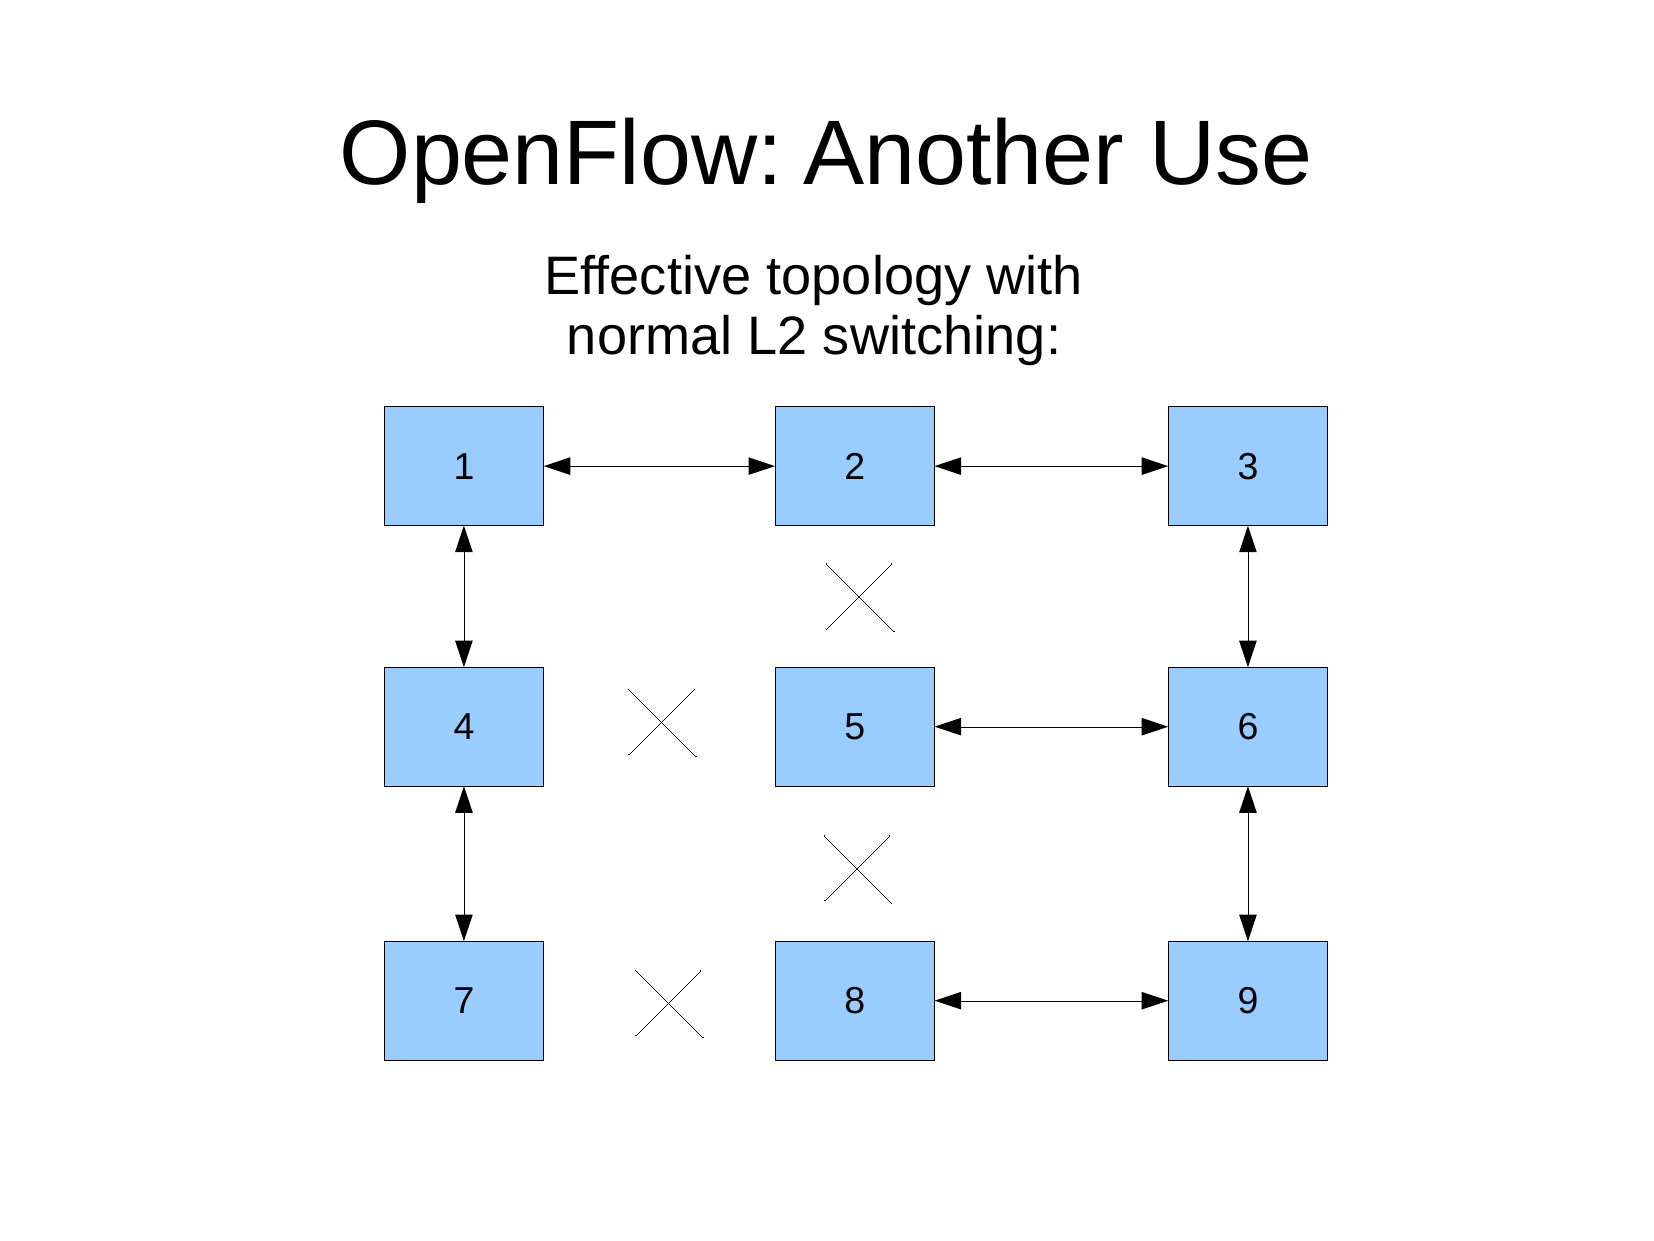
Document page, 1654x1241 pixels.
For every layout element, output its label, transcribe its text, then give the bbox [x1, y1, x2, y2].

text_box 6 [1168, 667, 1328, 787]
text_box Effective topology with normal L2 switching: [469, 238, 1160, 374]
text_box 2 [775, 406, 935, 526]
text_box 8 [775, 941, 935, 1061]
text_box 4 [384, 667, 544, 787]
text_box 5 [775, 667, 935, 787]
text_box 9 [1168, 941, 1328, 1061]
text_box 1 [384, 406, 544, 526]
title OpenFlow: Another Use [82, 56, 1571, 250]
text_box 3 [1168, 406, 1328, 526]
text_box 7 [384, 941, 544, 1061]
